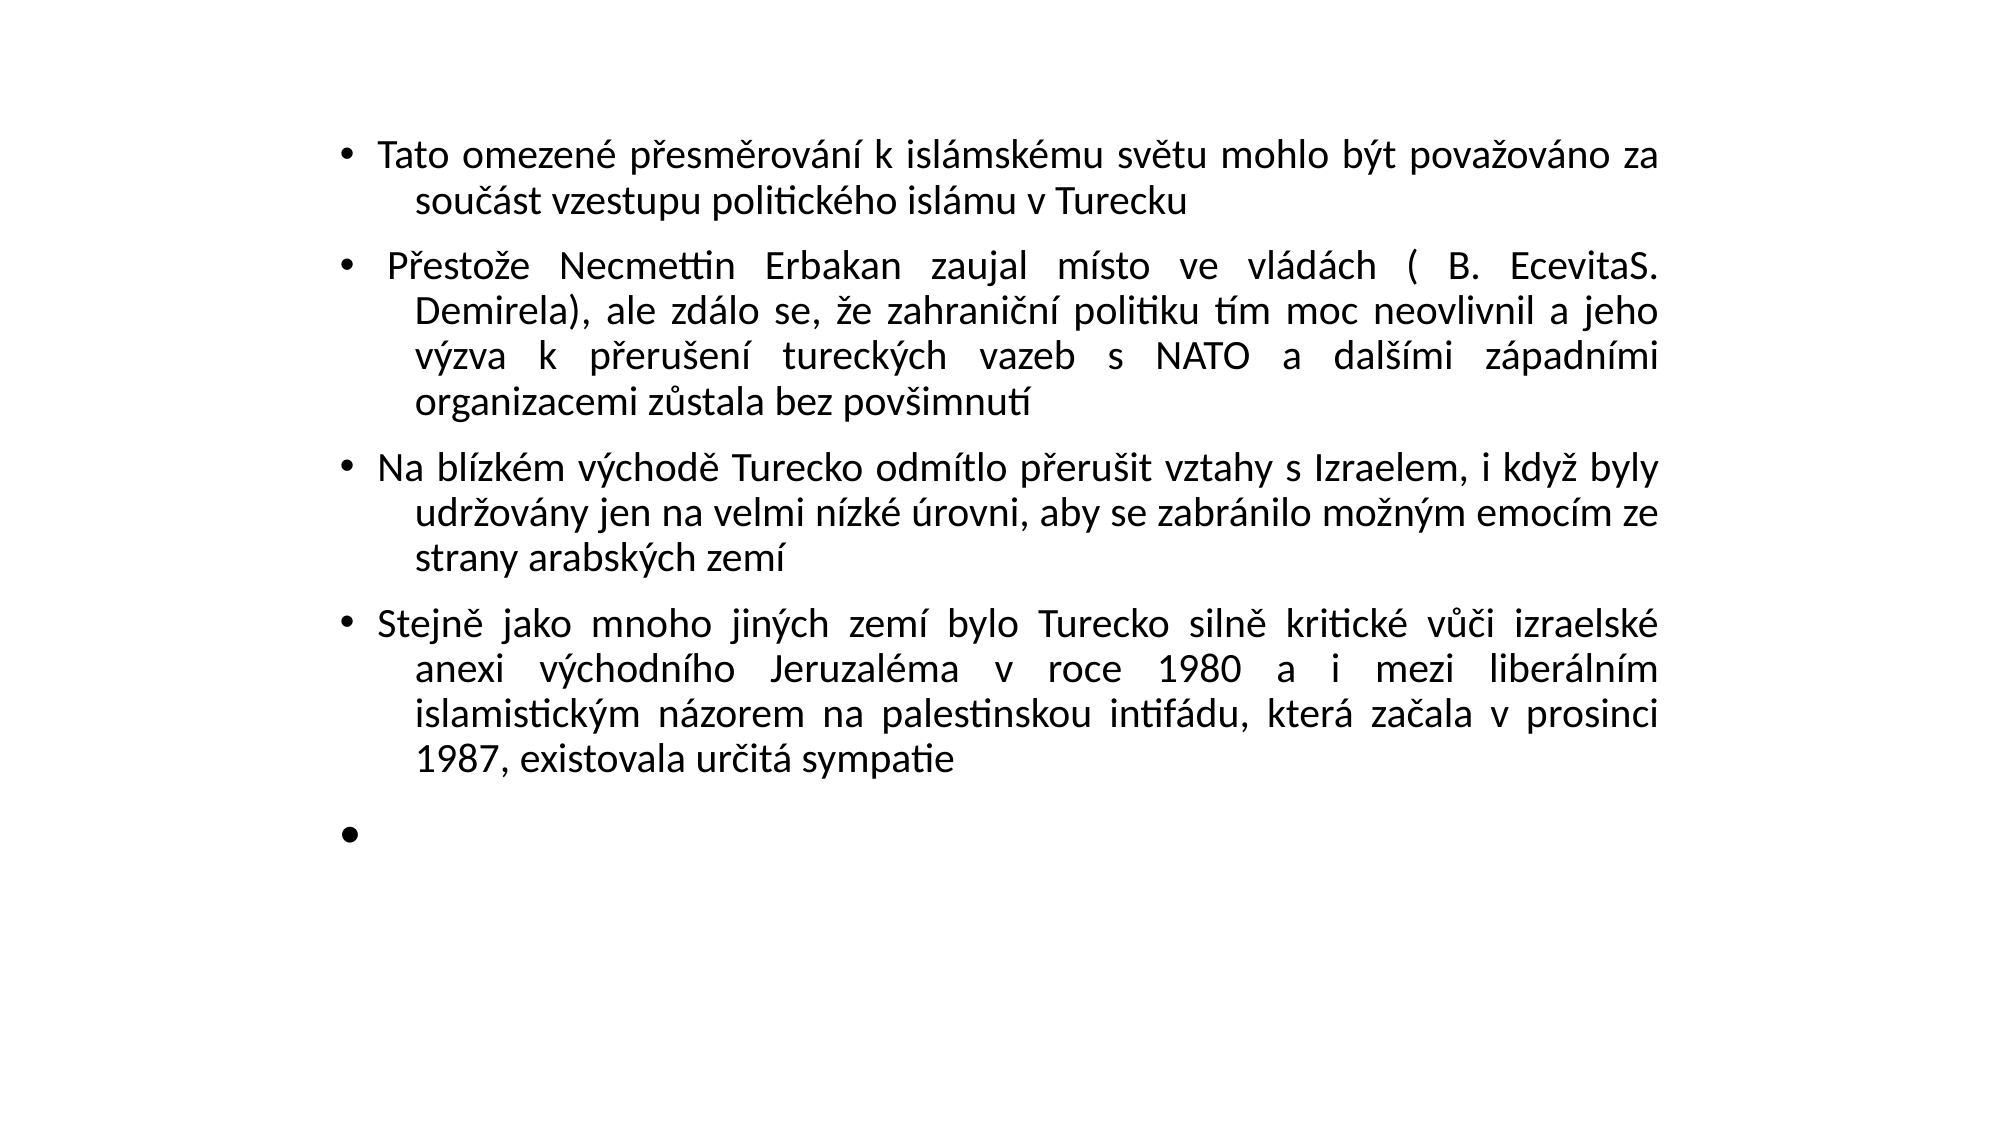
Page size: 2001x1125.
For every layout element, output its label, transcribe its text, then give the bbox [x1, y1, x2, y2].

list Tato omezené přesměrování k islámskému světu mohlo být považováno za součást vzestupu politického islámu v Turecku​ Přestože Necmettin Erbakan zaujal místo ve vládách ( B. EcevitaS. Demirela), ale zdálo se, že zahraniční politiku tím moc neovlivnil a jeho výzva k přerušení tureckých vazeb s NATO a dalšími západními organizacemi zůstala bez povšimnutí​ Na blízkém východě Turecko odmítlo přerušit vztahy s Izraelem, i když byly udržovány jen na velmi nízké úrovni, aby se zabránilo možným emocím ze strany arabských zemí​ Stejně jako mnoho jiných zemí bylo Turecko silně kritické vůči izraelské anexi východního Jeruzaléma v roce 1980 a i mezi liberálním islamistickým názorem na palestinskou intifádu, která začala v prosinci 1987, existovala určitá sympatie [324, 125, 1675, 1005]
